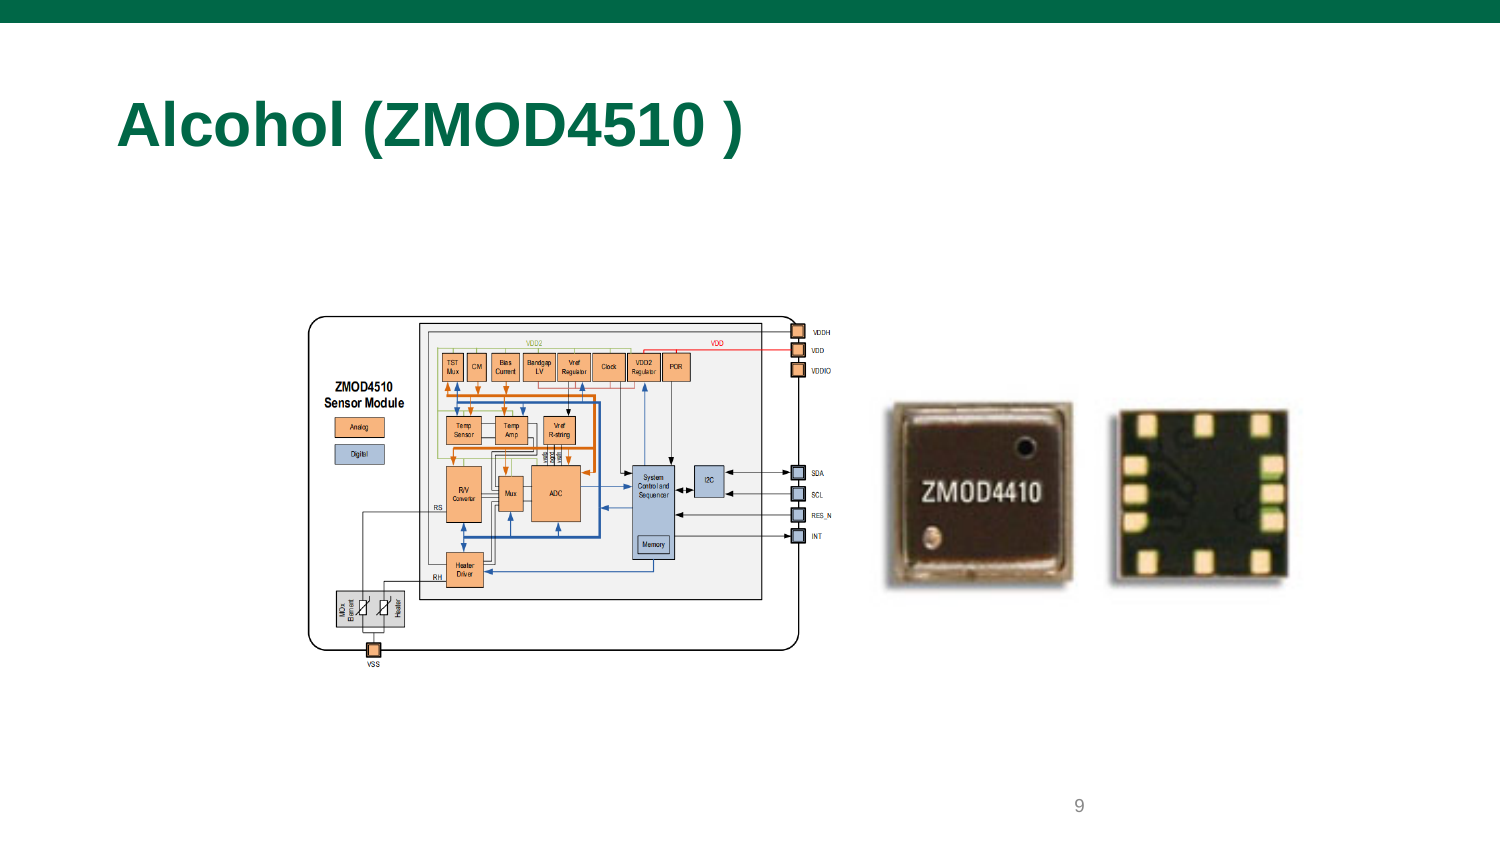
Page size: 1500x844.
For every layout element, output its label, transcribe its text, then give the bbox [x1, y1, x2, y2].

picture [291, 312, 1340, 693]
title Alcohol (ZMOD4510 ) [101, 44, 1396, 209]
slide_number [1059, 782, 1397, 827]
